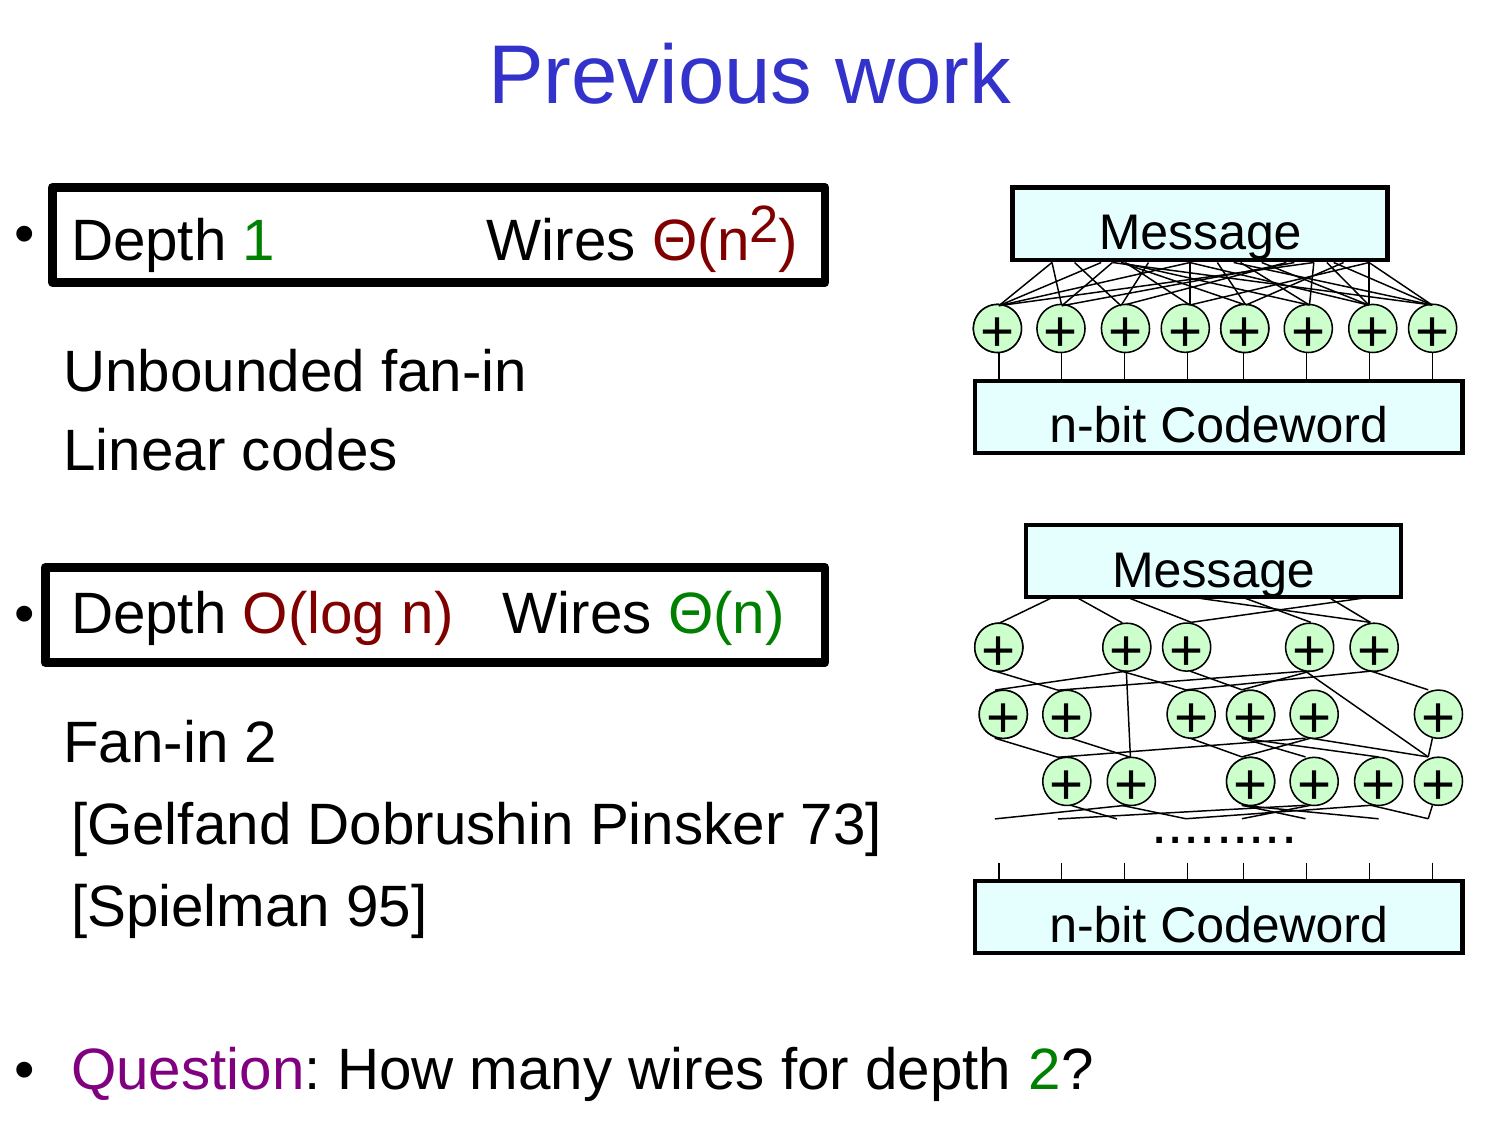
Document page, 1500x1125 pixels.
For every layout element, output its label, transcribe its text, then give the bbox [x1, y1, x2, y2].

text_box + [1161, 304, 1210, 353]
text_box + [973, 304, 1022, 353]
text_box + [1284, 304, 1333, 353]
text_box + [1162, 623, 1211, 672]
text_box + [1102, 623, 1151, 672]
list Depth 1 Wires Θ(n2) Unbounded fan-in Linear codes Depth O(log n) Wires Θ(n) Fan-in 2 [Gelfand Dobrushin Pinsker 73] [Spielman 95] Question: How many wires for depth 2? [57, 192, 821, 278]
text_box + [1414, 757, 1463, 806]
text_box + [1290, 690, 1339, 738]
text_box + [1107, 757, 1156, 806]
text_box + [1290, 757, 1339, 806]
text_box n-bit Codeword [974, 380, 1463, 453]
title Previous work [0, 0, 1500, 150]
list Depth 1 Wires Θ(n2) Unbounded fan-in Linear codes Depth O(log n) Wires Θ(n) Fan-in 2 [Gelfand Dobrushin Pinsker 73] [Spielman 95] Question: How many wires for depth 2? [0, 187, 1500, 1125]
text_box + [1220, 304, 1269, 353]
text_box + [1167, 690, 1216, 739]
text_box + [1354, 757, 1403, 806]
text_box + [1408, 304, 1457, 353]
text_box n-bit Codeword [974, 880, 1463, 953]
text_box + [1226, 757, 1275, 805]
text_box + [1414, 690, 1463, 739]
text_box + [1042, 690, 1091, 739]
text_box + [1285, 623, 1334, 672]
text_box + [1042, 757, 1091, 806]
text_box + [974, 623, 1023, 672]
text_box Message [1012, 187, 1388, 260]
text_box + [1226, 690, 1275, 739]
text_box + [1348, 304, 1397, 353]
text_box + [979, 690, 1028, 739]
text_box Message [1025, 525, 1401, 598]
text_box + [1036, 304, 1086, 353]
text_box + [1350, 623, 1399, 672]
text_box + [1101, 304, 1150, 353]
